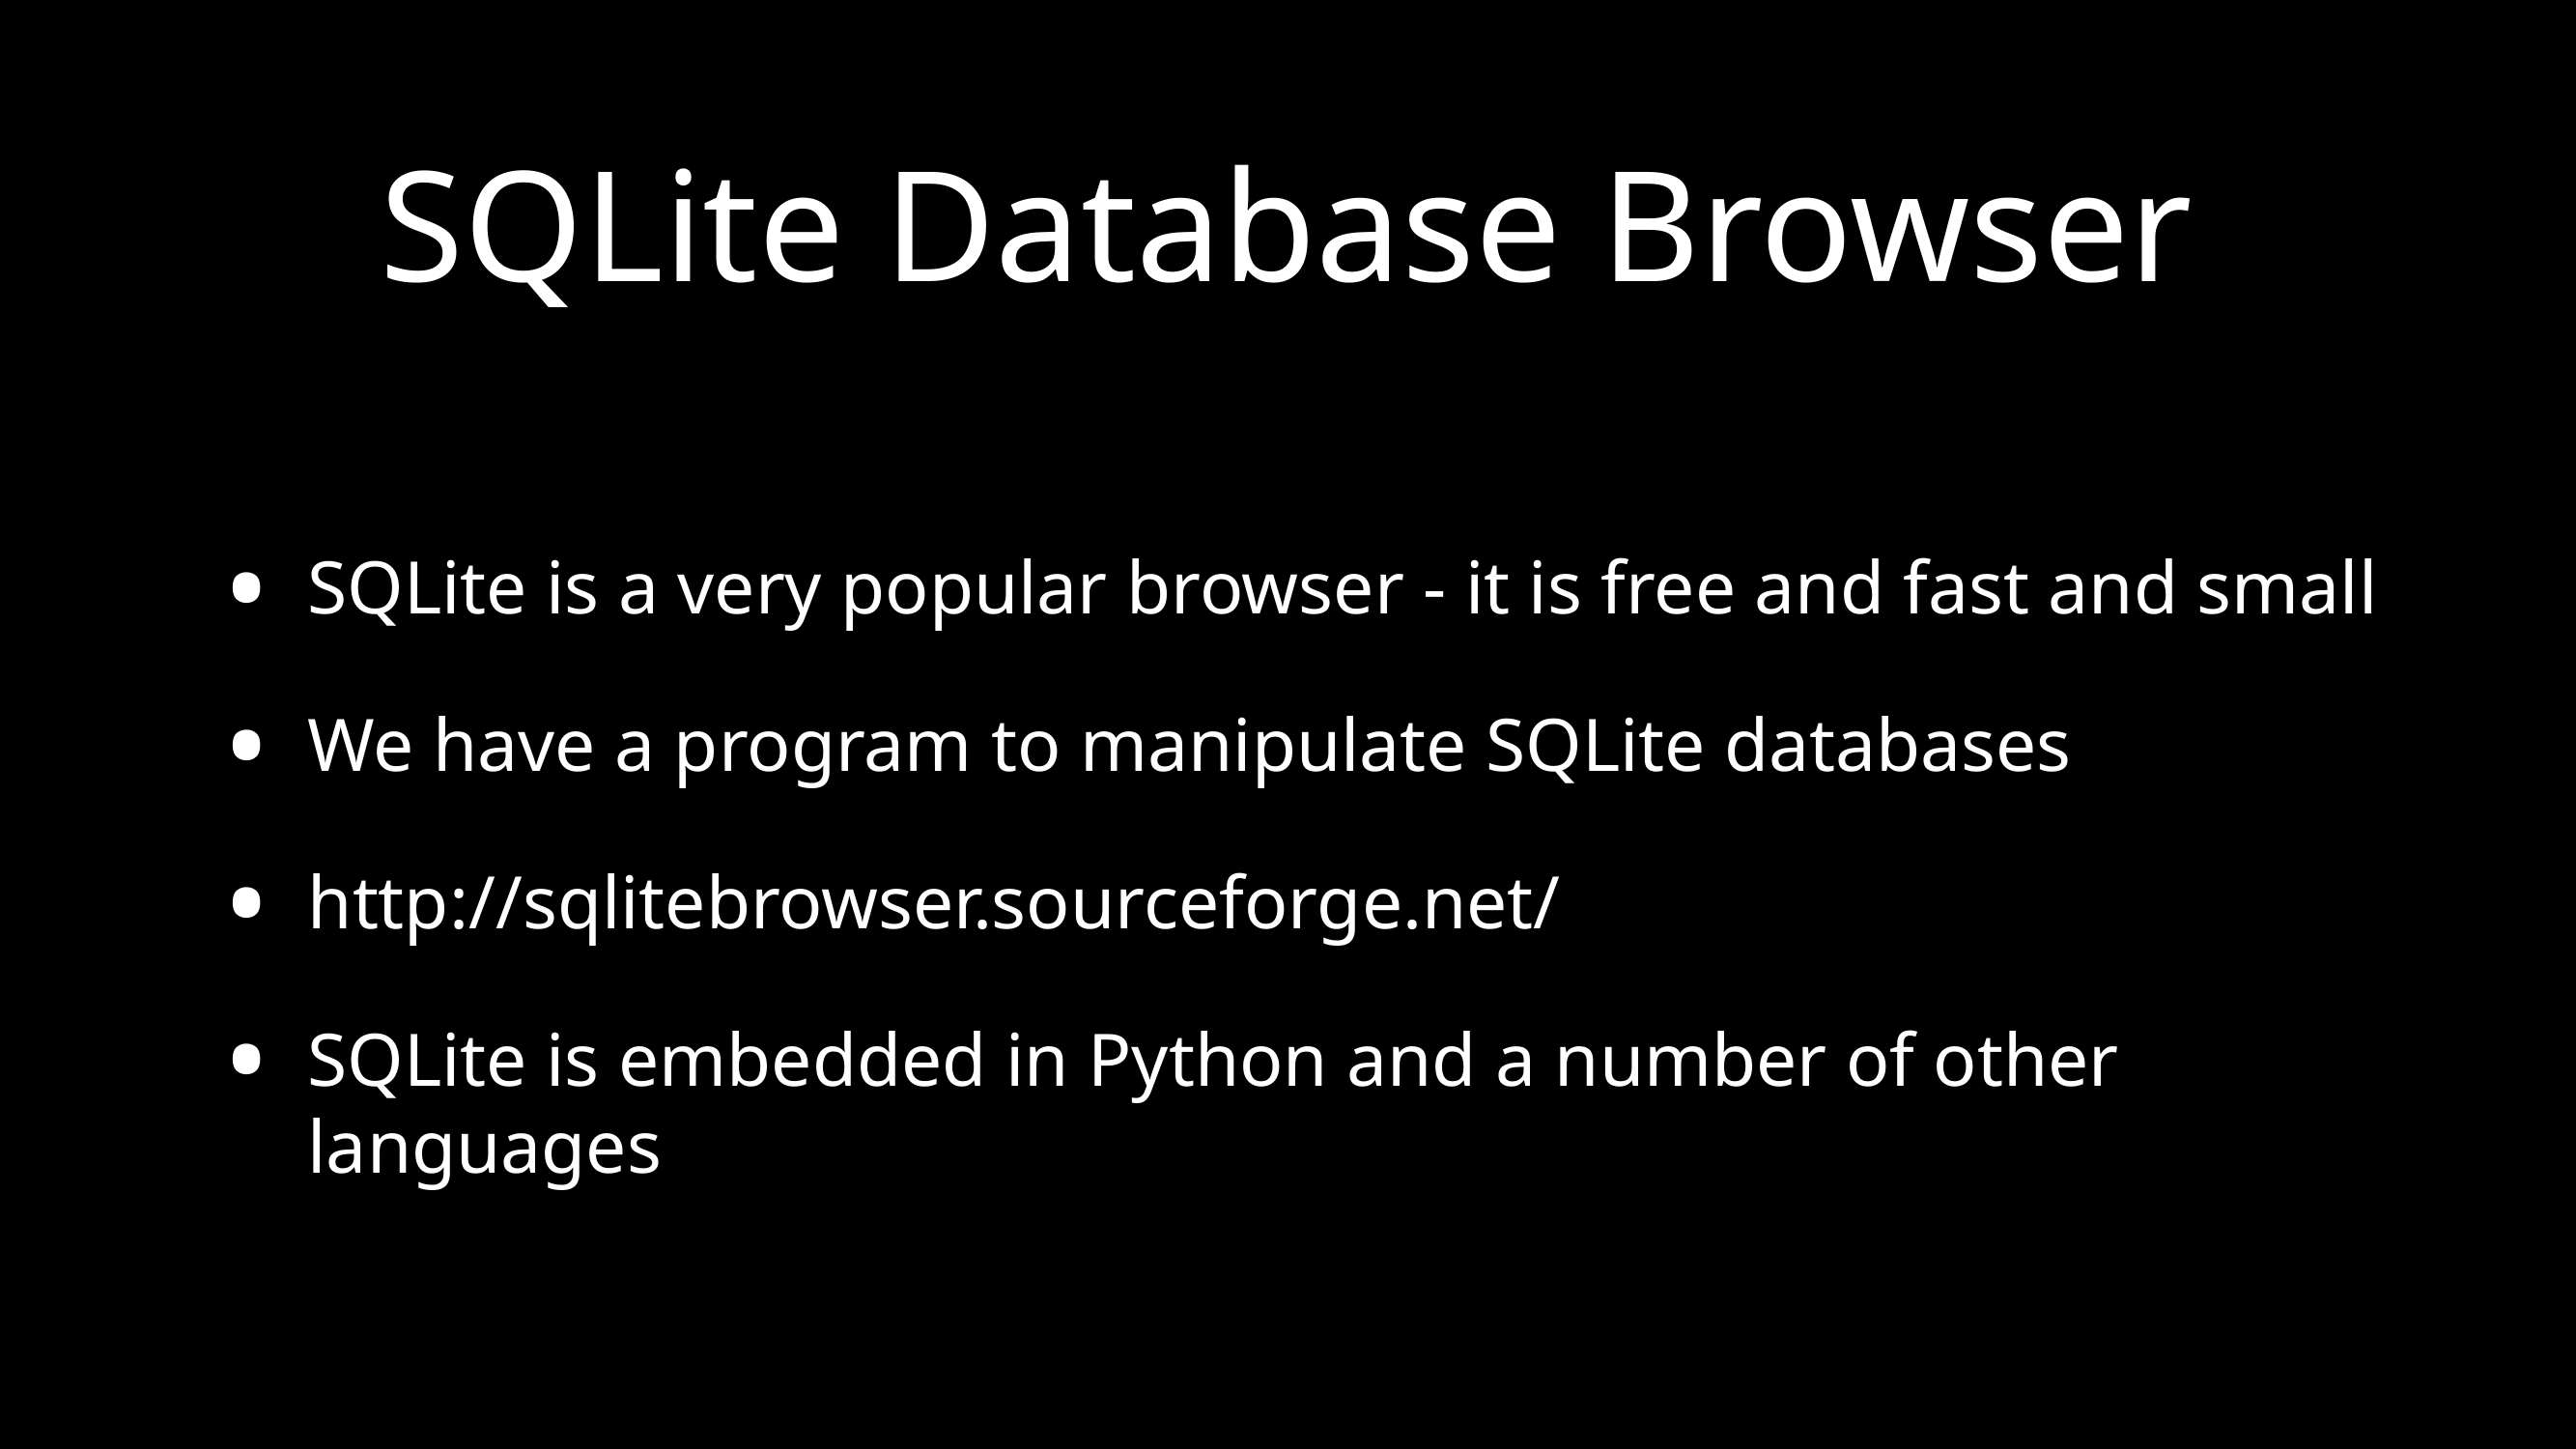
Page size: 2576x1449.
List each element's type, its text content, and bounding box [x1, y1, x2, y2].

title SQLite Database Browser [183, 38, 2392, 403]
list SQLite is a very popular browser - it is free and fast and small We have a program to manipulate SQLite databases http://sqlitebrowser.sourceforge.net/ SQLite is embedded in Python and a number of other languages [183, 412, 2392, 1317]
